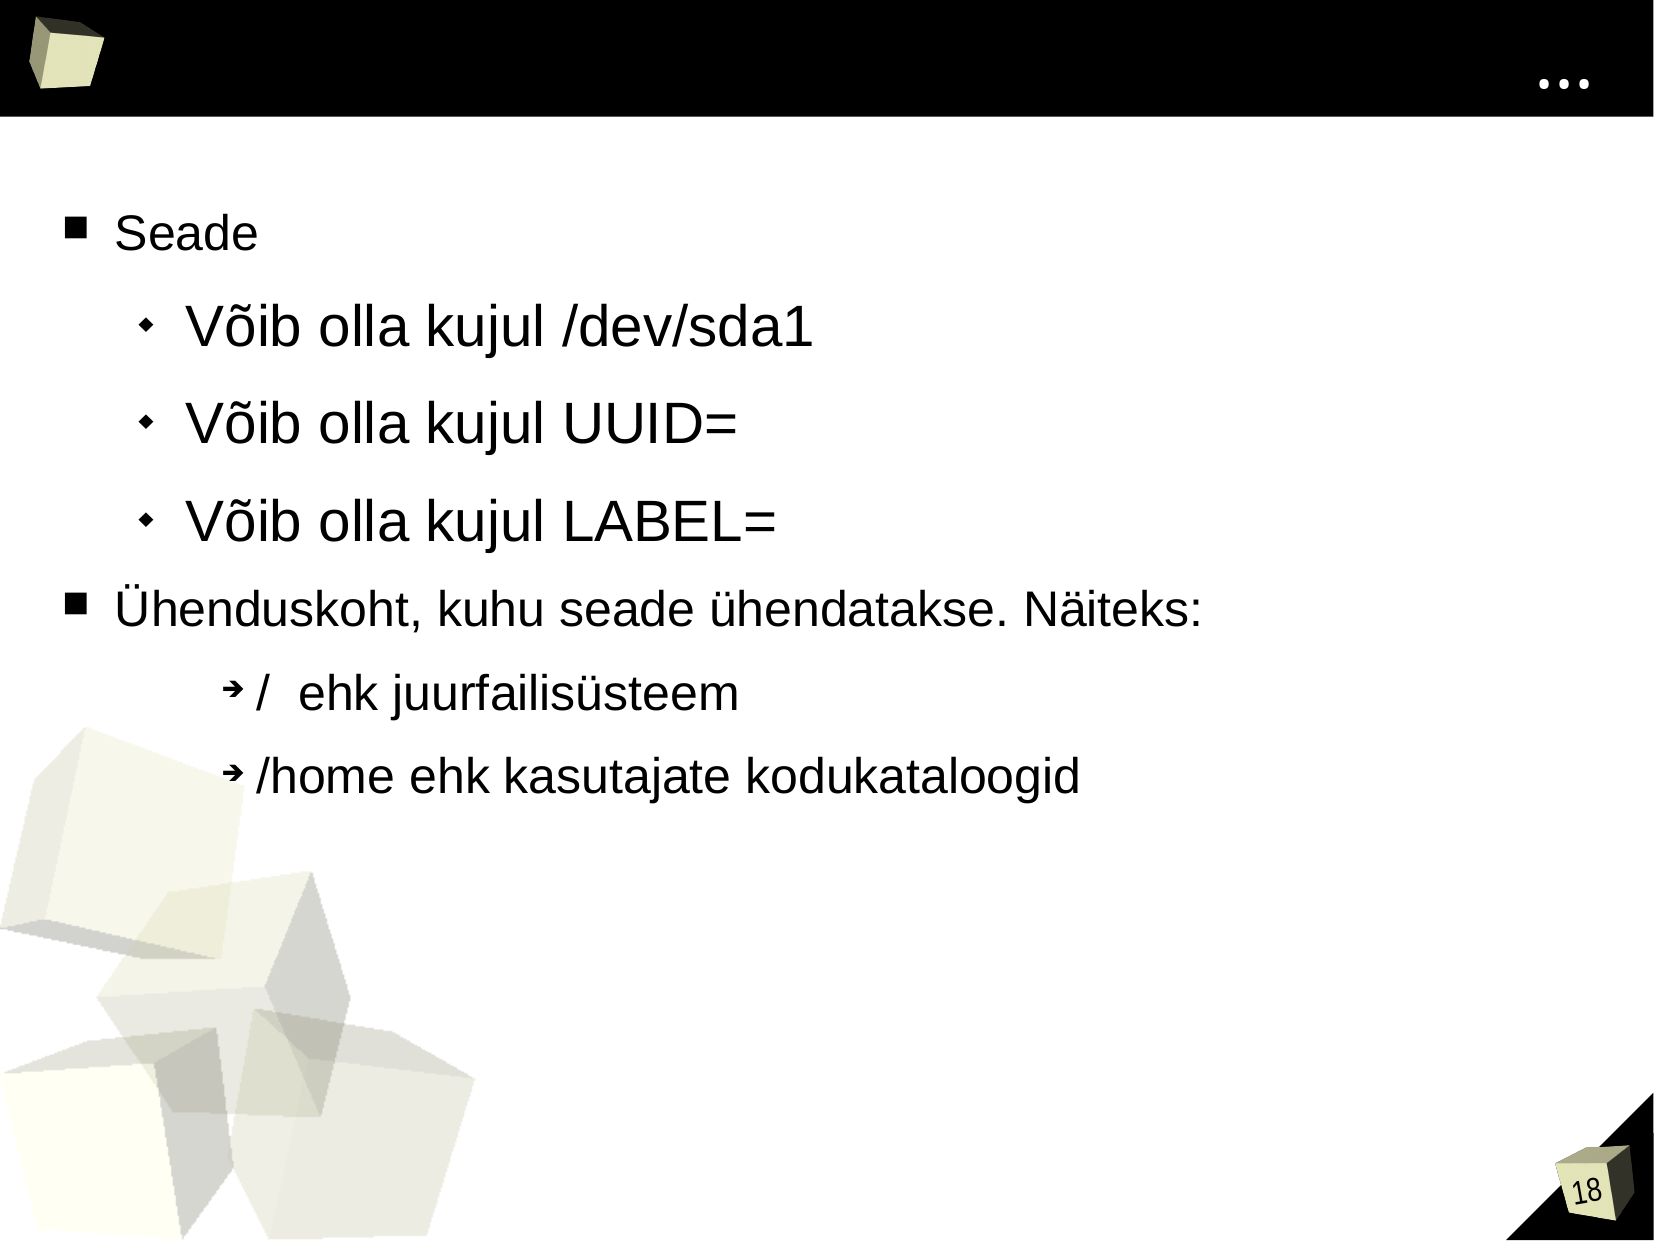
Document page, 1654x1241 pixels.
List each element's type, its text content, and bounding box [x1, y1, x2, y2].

picture [0, 726, 477, 1241]
list Seade Võib olla kujul /dev/sda1 Võib olla kujul UUID= Võib olla kujul LABEL= Ühenduskoht, kuhu seade ühendatakse. Näiteks: / ehk juurfailisüsteem /home ehk kasutajate kodukataloogid [44, 177, 1611, 1214]
title ... [118, 0, 1595, 119]
